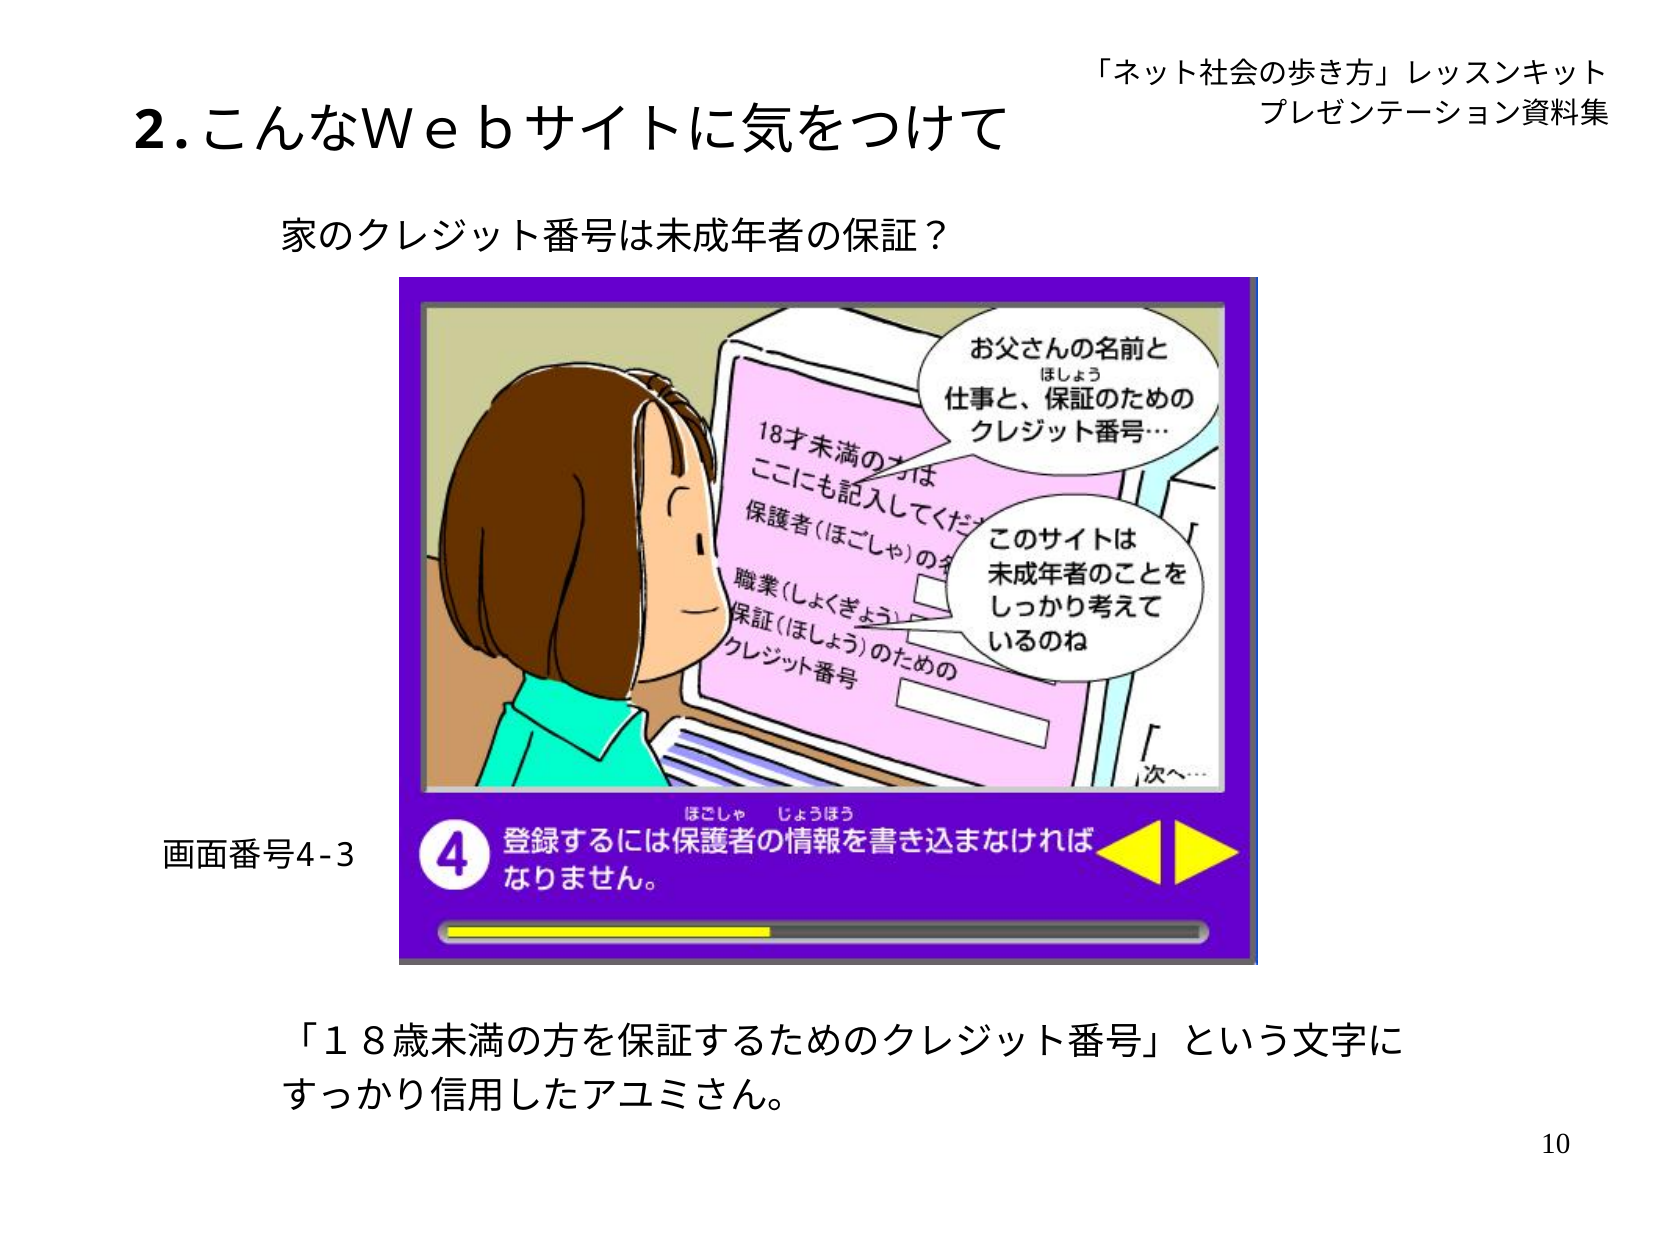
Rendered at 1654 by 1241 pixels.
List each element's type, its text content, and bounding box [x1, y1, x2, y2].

text_box 画面番号4-3 [147, 826, 384, 882]
picture [399, 277, 1258, 965]
text_box 「１８歳未満の方を保証するためのクレジット番号」という文字にすっかり信用したアユミさん。 [265, 1003, 1447, 1128]
text_box 家のクレジット番号は未成年者の保証？ [265, 206, 1211, 267]
text_box 「ネット社会の歩き方」レッスンキット プレゼンテーション資料集 [1062, 44, 1625, 139]
text_box 2.こんなＷｅｂサイトに気をつけて [118, 88, 1093, 169]
